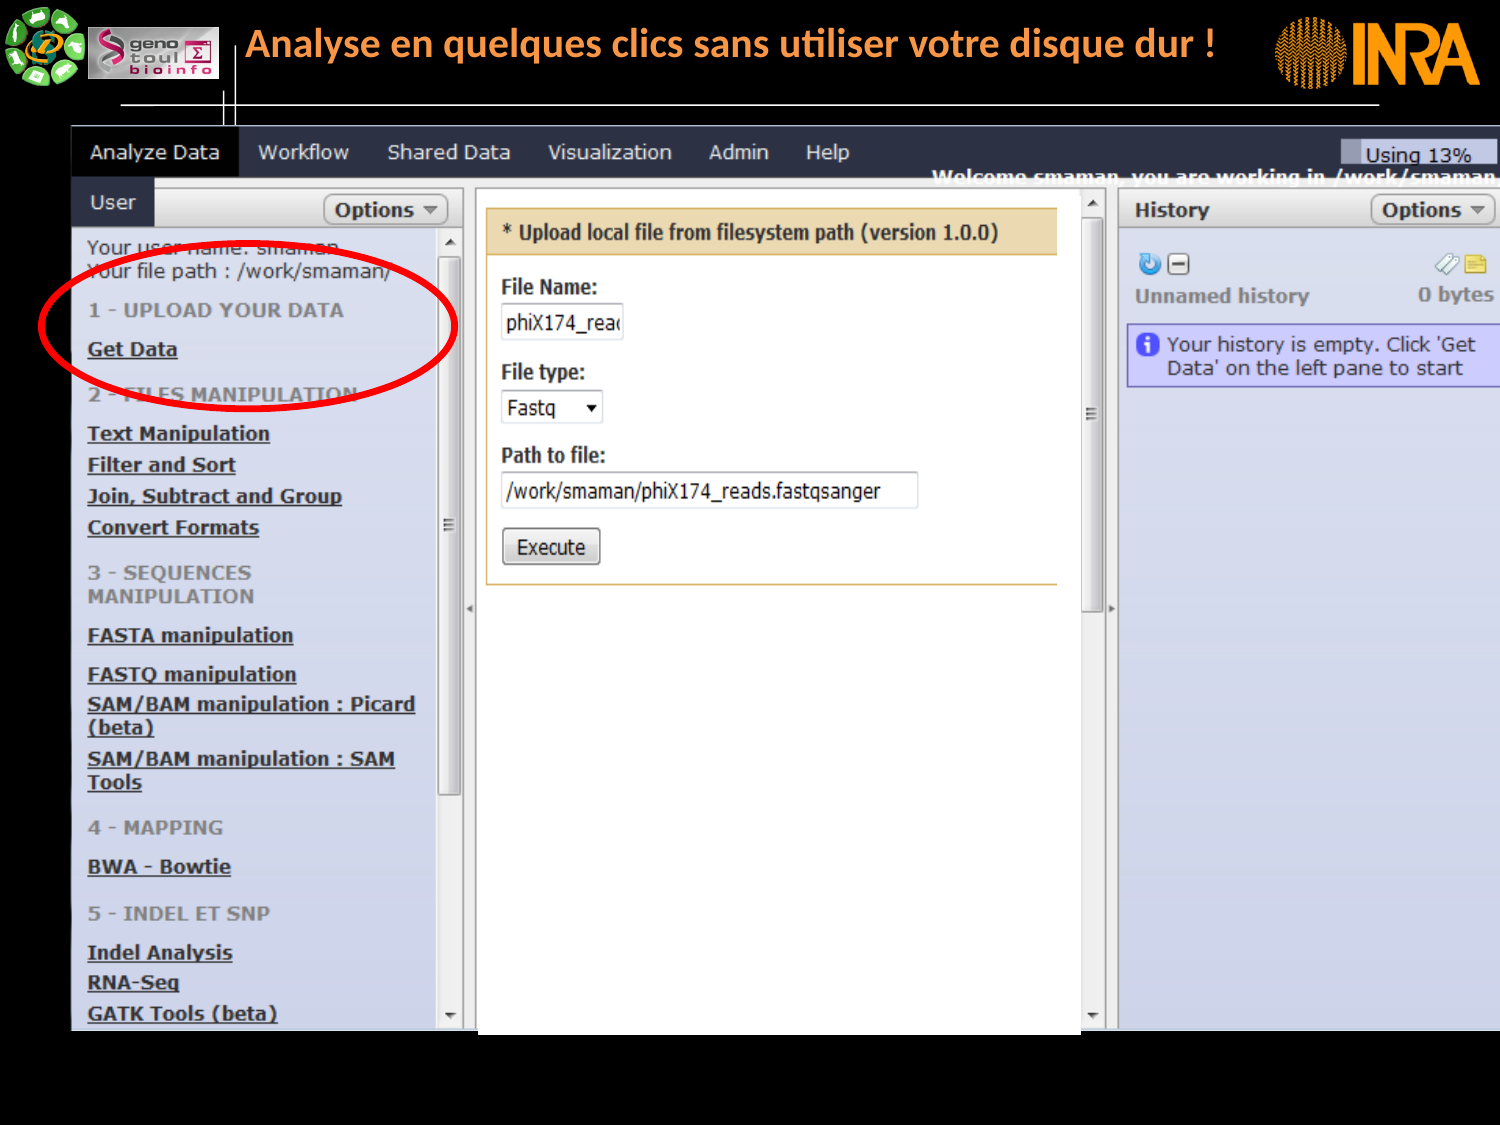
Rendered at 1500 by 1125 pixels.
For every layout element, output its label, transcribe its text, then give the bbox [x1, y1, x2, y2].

picture [70, 125, 1500, 1031]
text_box Analyse en quelques clics sans utiliser votre disque dur ! [230, 19, 1400, 86]
picture [70, 247, 451, 405]
text_box [478, 196, 1081, 1035]
